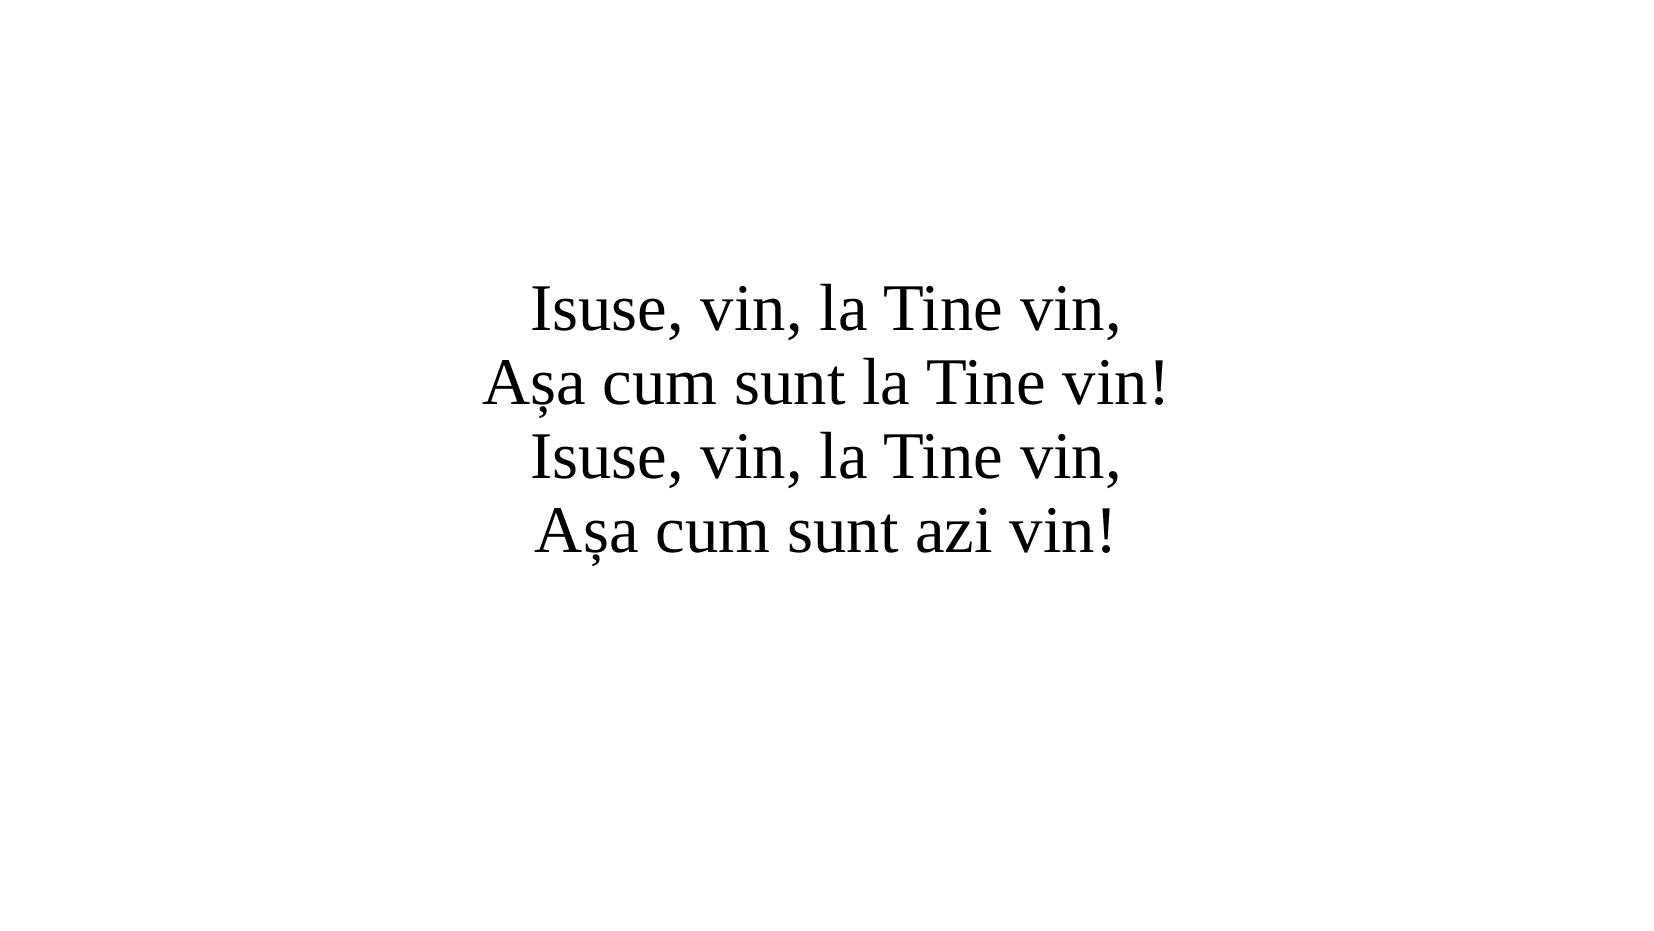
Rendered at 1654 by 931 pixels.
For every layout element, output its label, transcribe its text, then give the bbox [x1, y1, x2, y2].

subtitle Isuse, vin, la Tine vin, Așa cum sunt la Tine vin! Isuse, vin, la Tine vin, Așa cum sunt azi vin! [352, 175, 1301, 663]
